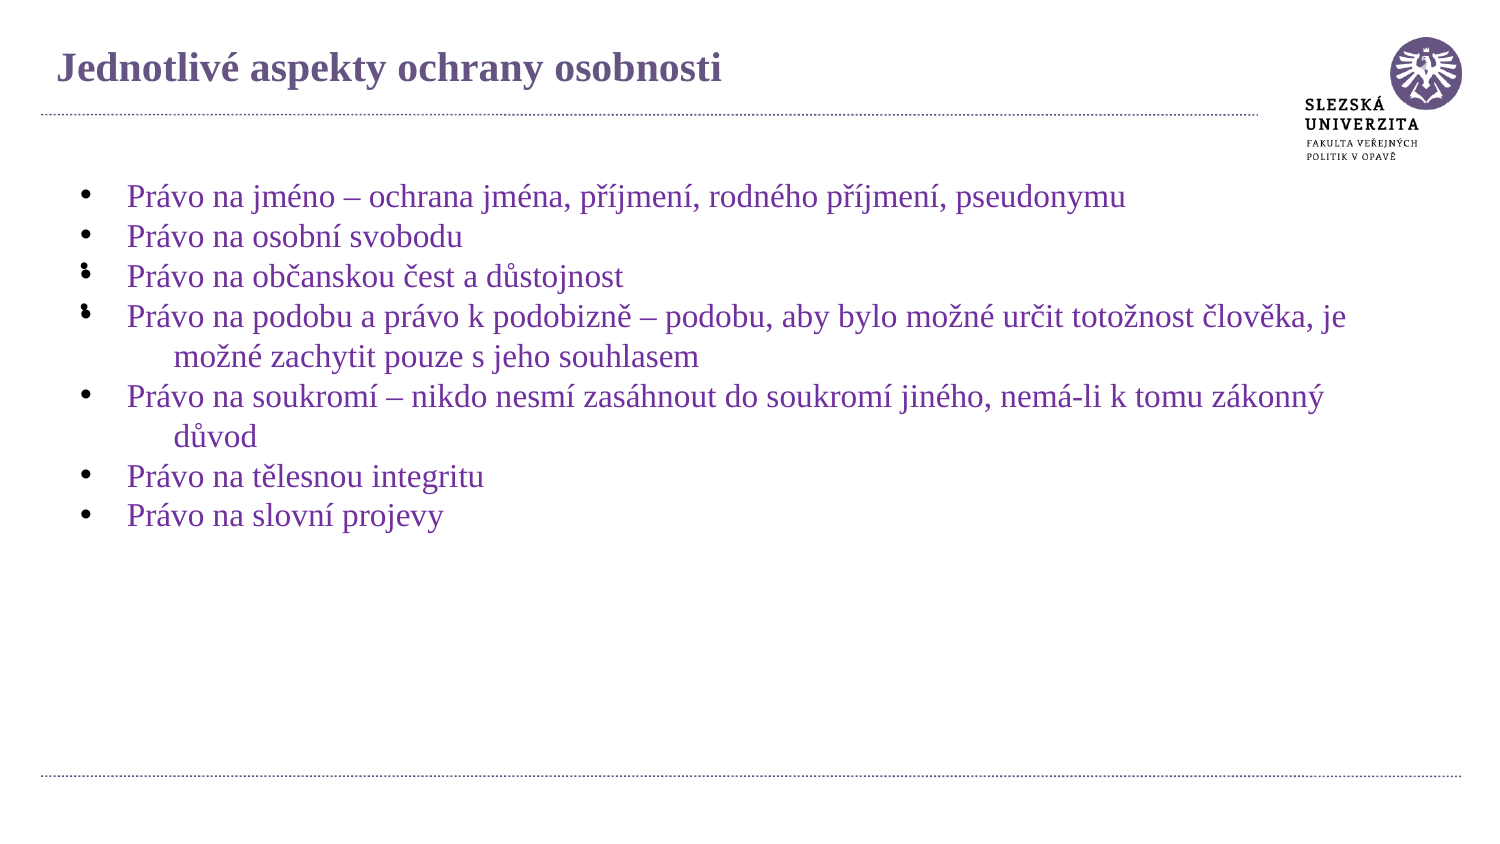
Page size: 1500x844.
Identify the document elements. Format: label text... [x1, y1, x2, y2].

title Jednotlivé aspekty ochrany osobnosti [41, 32, 1070, 116]
text_box Právo na jméno – ochrana jména, příjmení, rodného příjmení, pseudonymu Právo na osobní svobodu Právo na občanskou čest a důstojnost Právo na podobu a právo k podobizně – podobu, aby bylo možné určit totožnost člověka, je možné zachytit pouze s jeho souhlasem Právo na soukromí – nikdo nesmí zasáhnout do soukromí jiného, nemá-li k tomu zákonný důvod Právo na tělesnou integritu Právo na slovní projevy [64, 166, 1391, 546]
